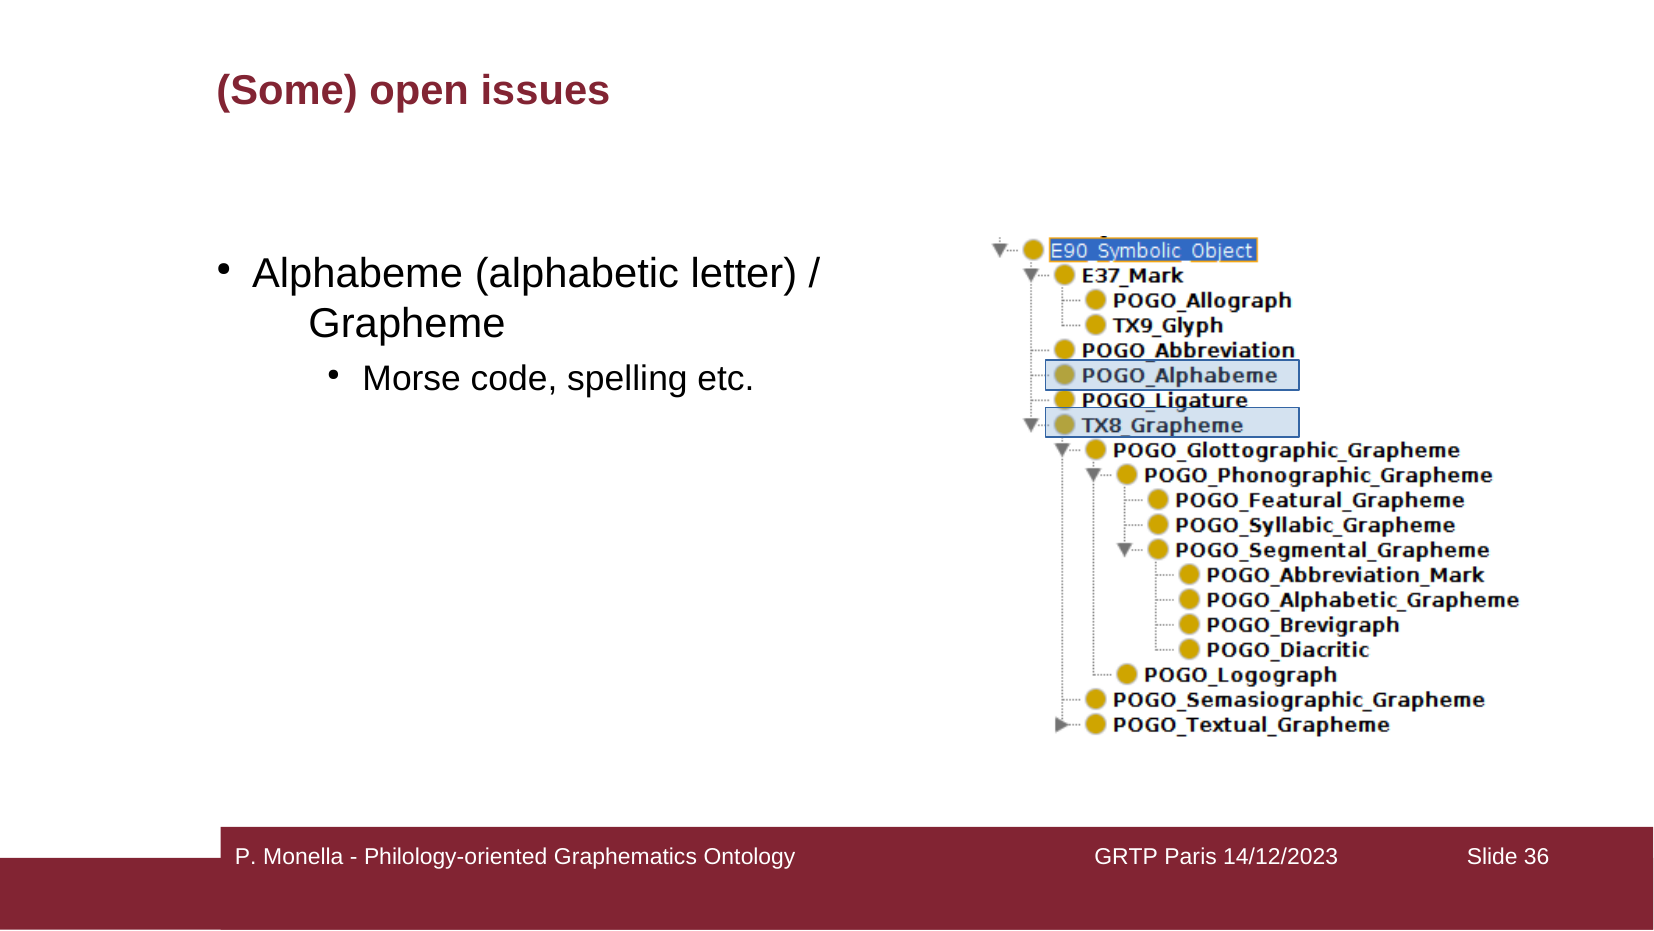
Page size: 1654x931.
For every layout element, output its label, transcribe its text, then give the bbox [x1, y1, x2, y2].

picture [990, 236, 1528, 757]
list Alphabeme (alphabetic letter) / Grapheme Morse code, spelling etc. [201, 237, 863, 796]
text_box [1045, 407, 1300, 438]
title (Some) open issues [201, 55, 1569, 124]
text_box [1045, 360, 1300, 390]
